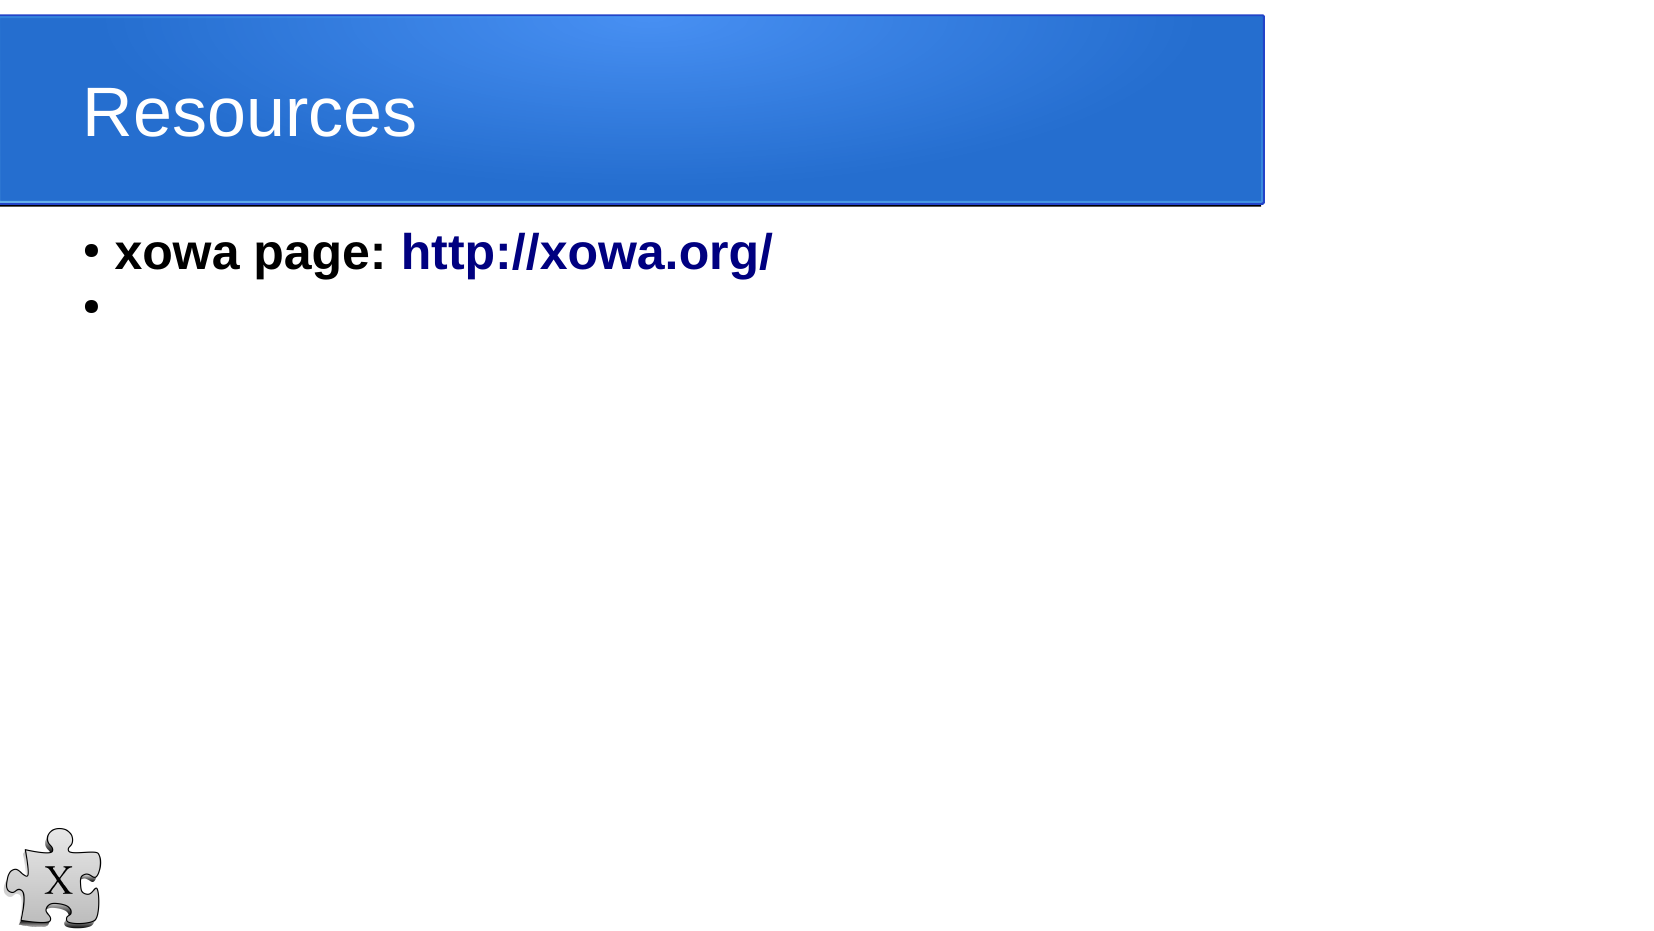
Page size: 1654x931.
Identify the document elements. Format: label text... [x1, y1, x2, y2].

subtitle xowa page: http://xowa.org/ [82, 224, 1571, 764]
title Resources [82, 35, 1235, 189]
picture [0, 825, 106, 931]
